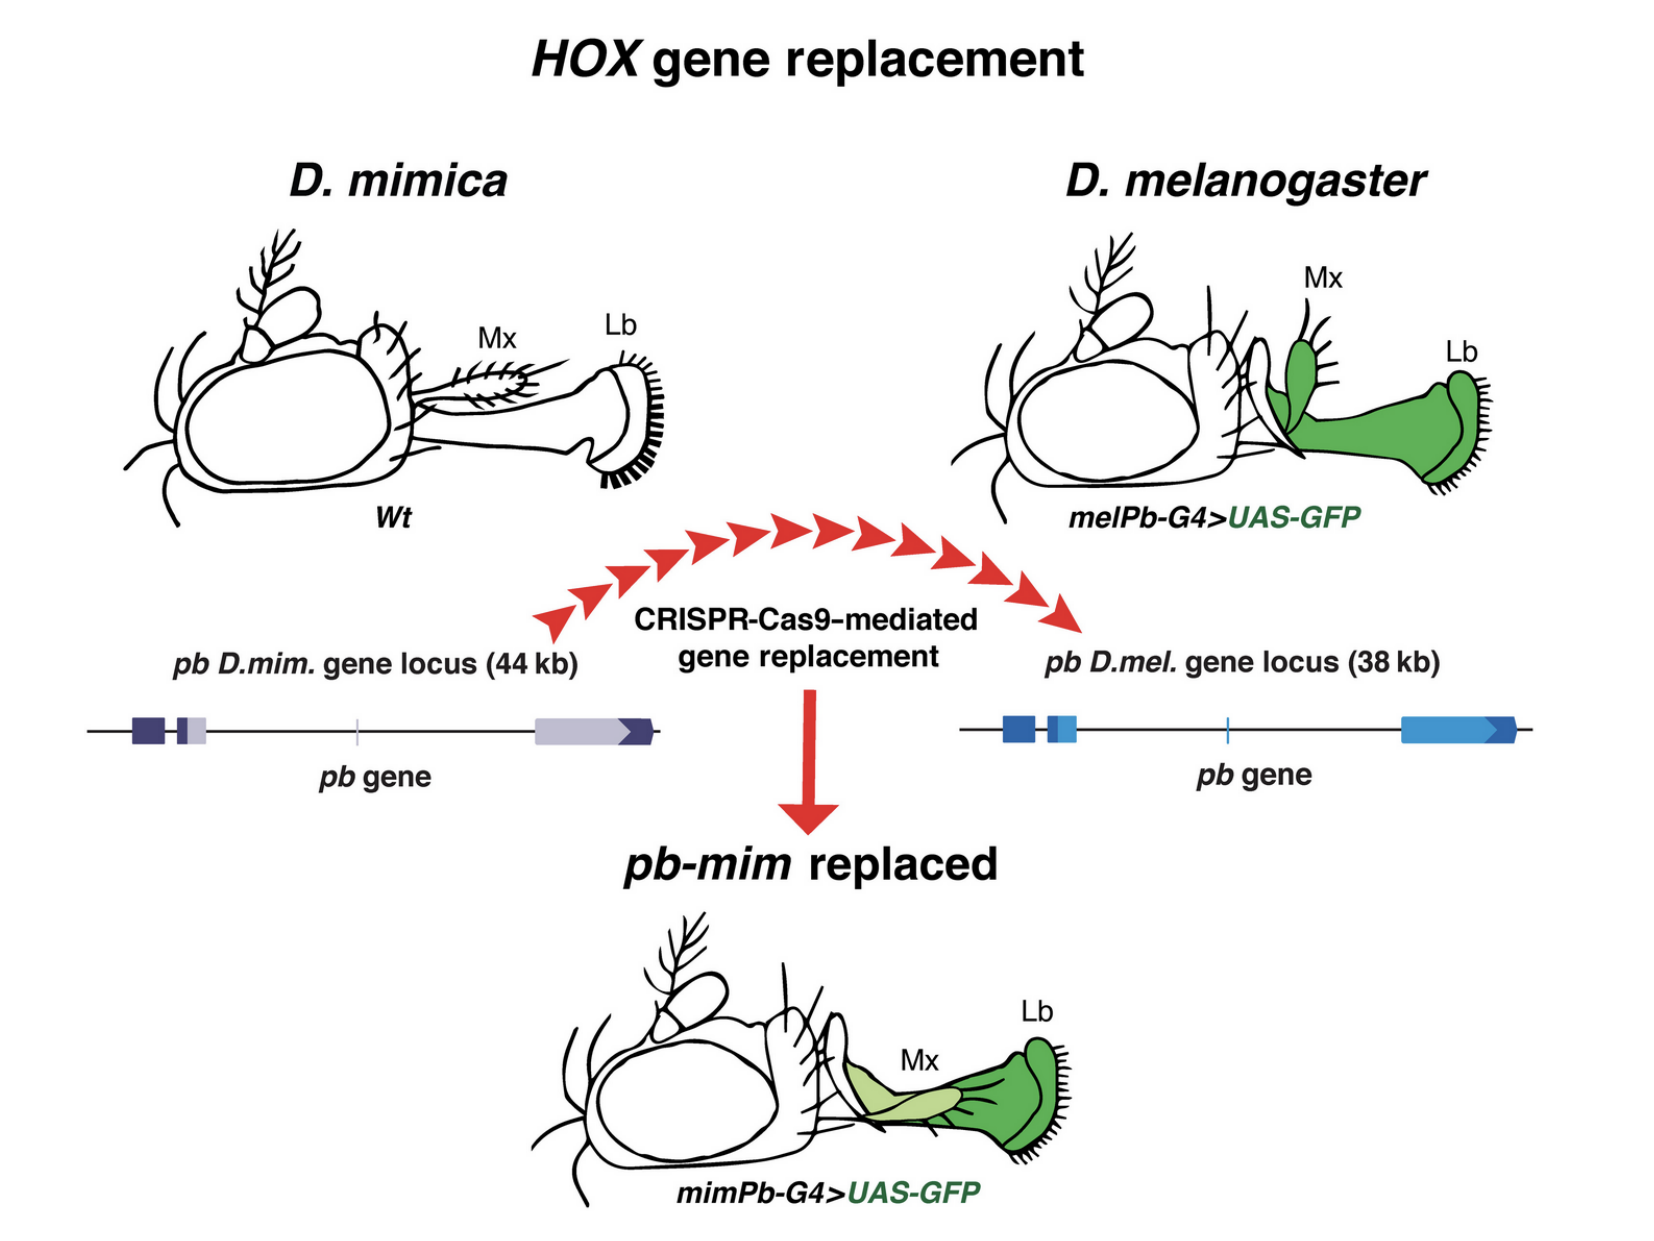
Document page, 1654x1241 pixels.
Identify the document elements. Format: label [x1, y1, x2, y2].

picture [76, 19, 1594, 1228]
